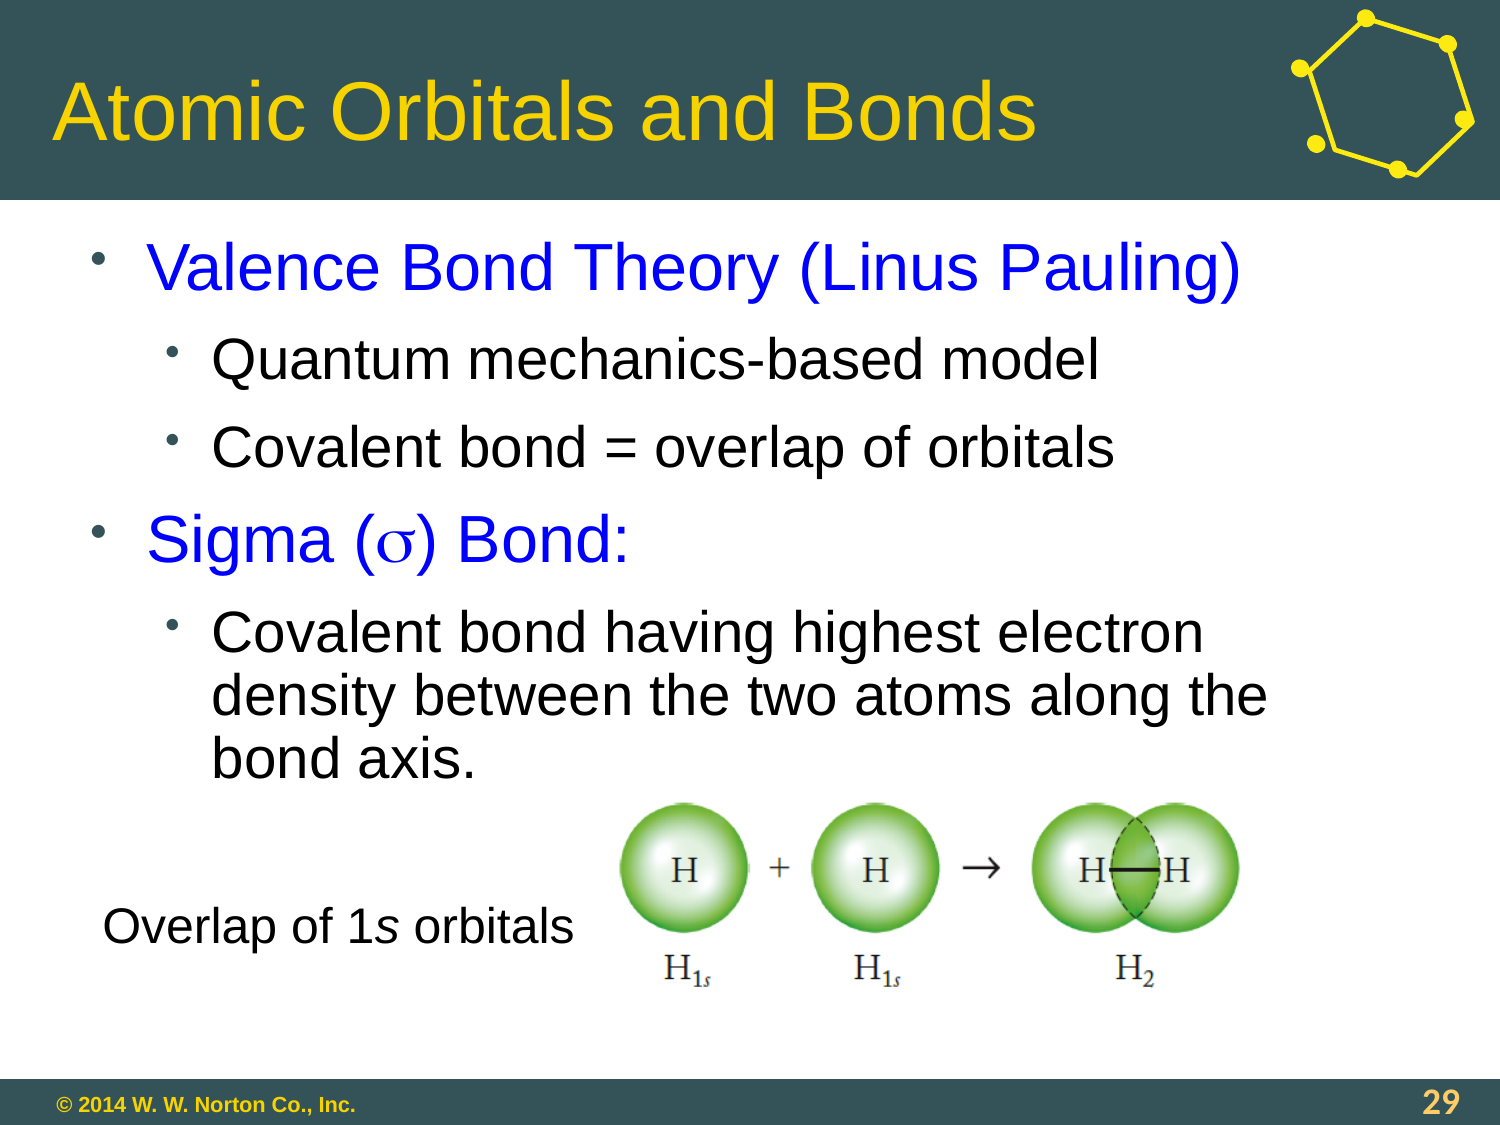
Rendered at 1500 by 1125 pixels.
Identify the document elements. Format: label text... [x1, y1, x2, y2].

title Atomic Orbitals and Bonds [37, 19, 1118, 195]
text_box Overlap of 1s orbitals [87, 886, 713, 962]
picture [612, 799, 1250, 1001]
slide_number <number> [1400, 1073, 1475, 1125]
list Valence Bond Theory (Linus Pauling) Quantum mechanics-based model Covalent bond = overlap of orbitals Sigma () Bond: Covalent bond having highest electron density between the two atoms along the bond axis. [75, 224, 1350, 938]
